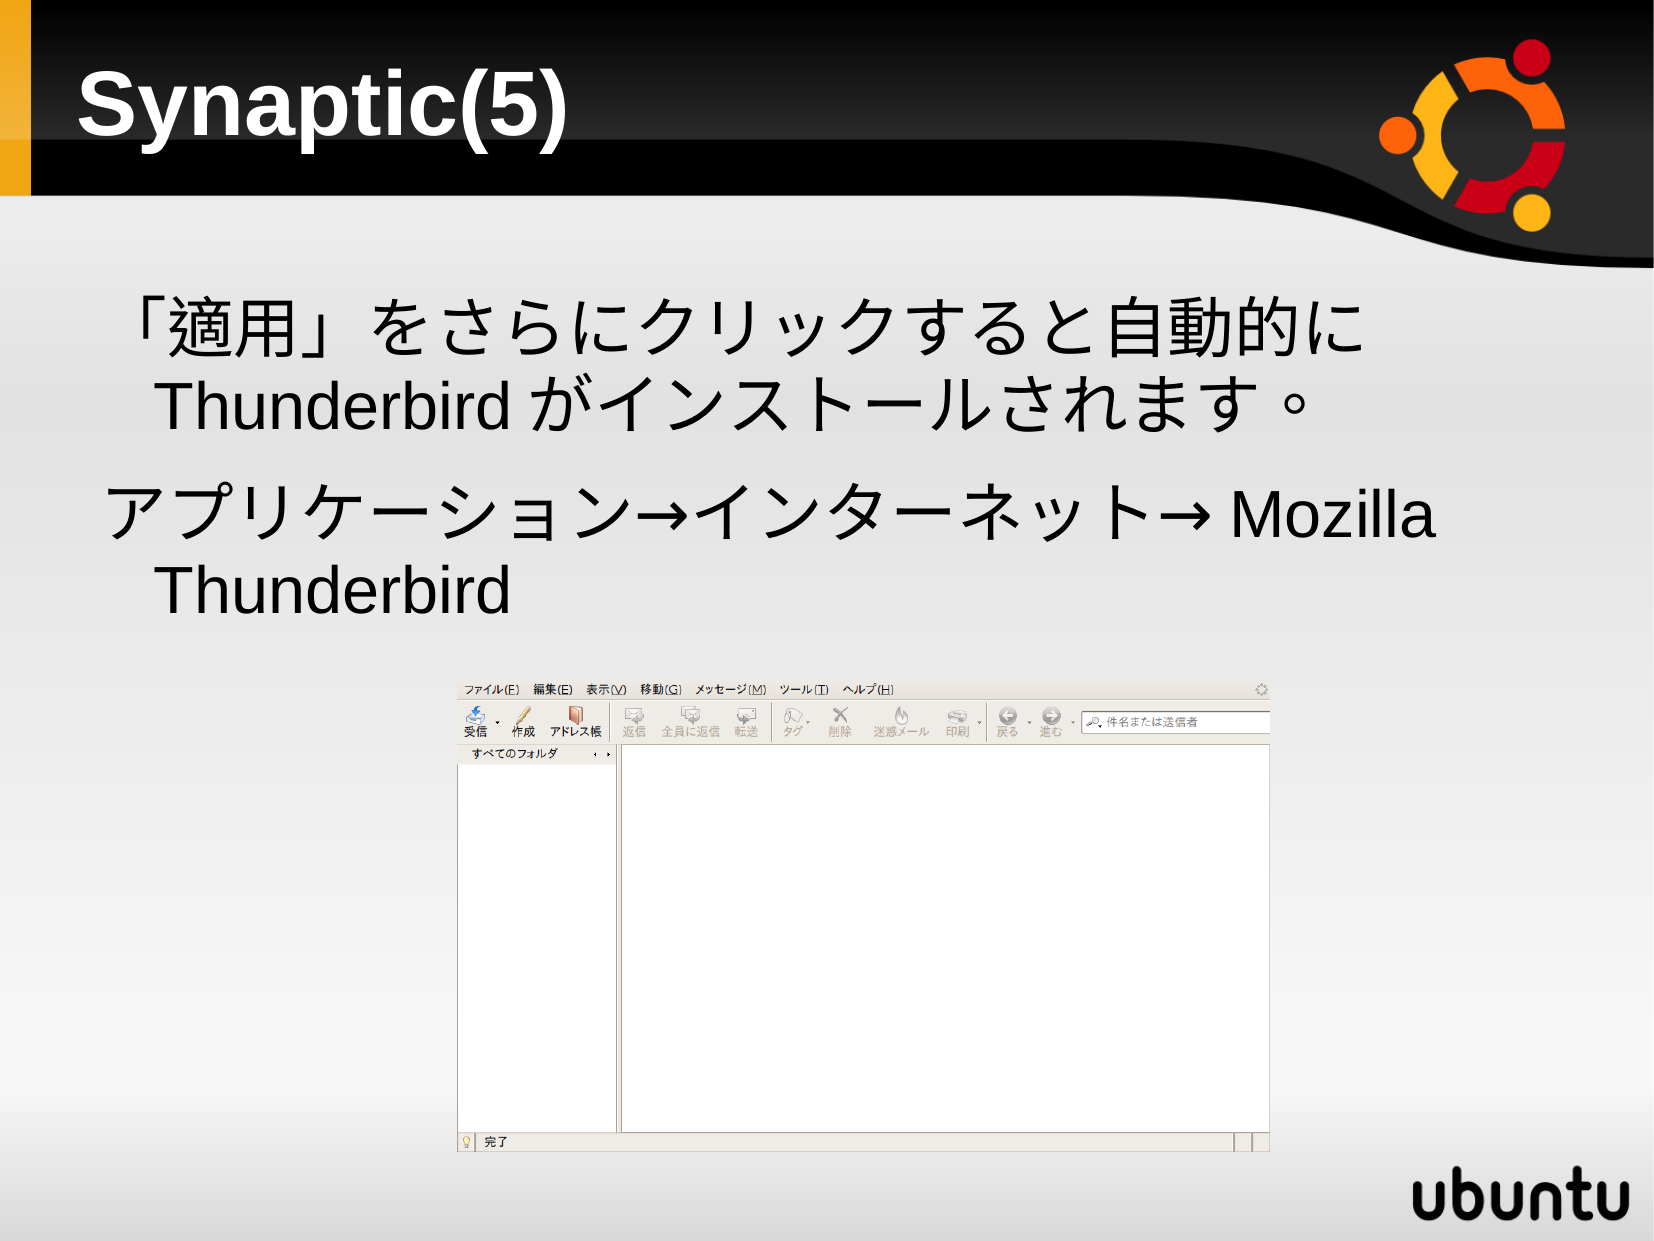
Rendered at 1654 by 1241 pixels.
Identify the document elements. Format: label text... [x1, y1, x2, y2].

picture [0, 0, 1654, 1241]
list 「適用」をさらにクリックすると自動的にThunderbirdがインストールされます。 アプリケーション→インターネット→Mozilla Thunderbird [82, 290, 1571, 1094]
title Synaptic(5) [76, 7, 1565, 200]
